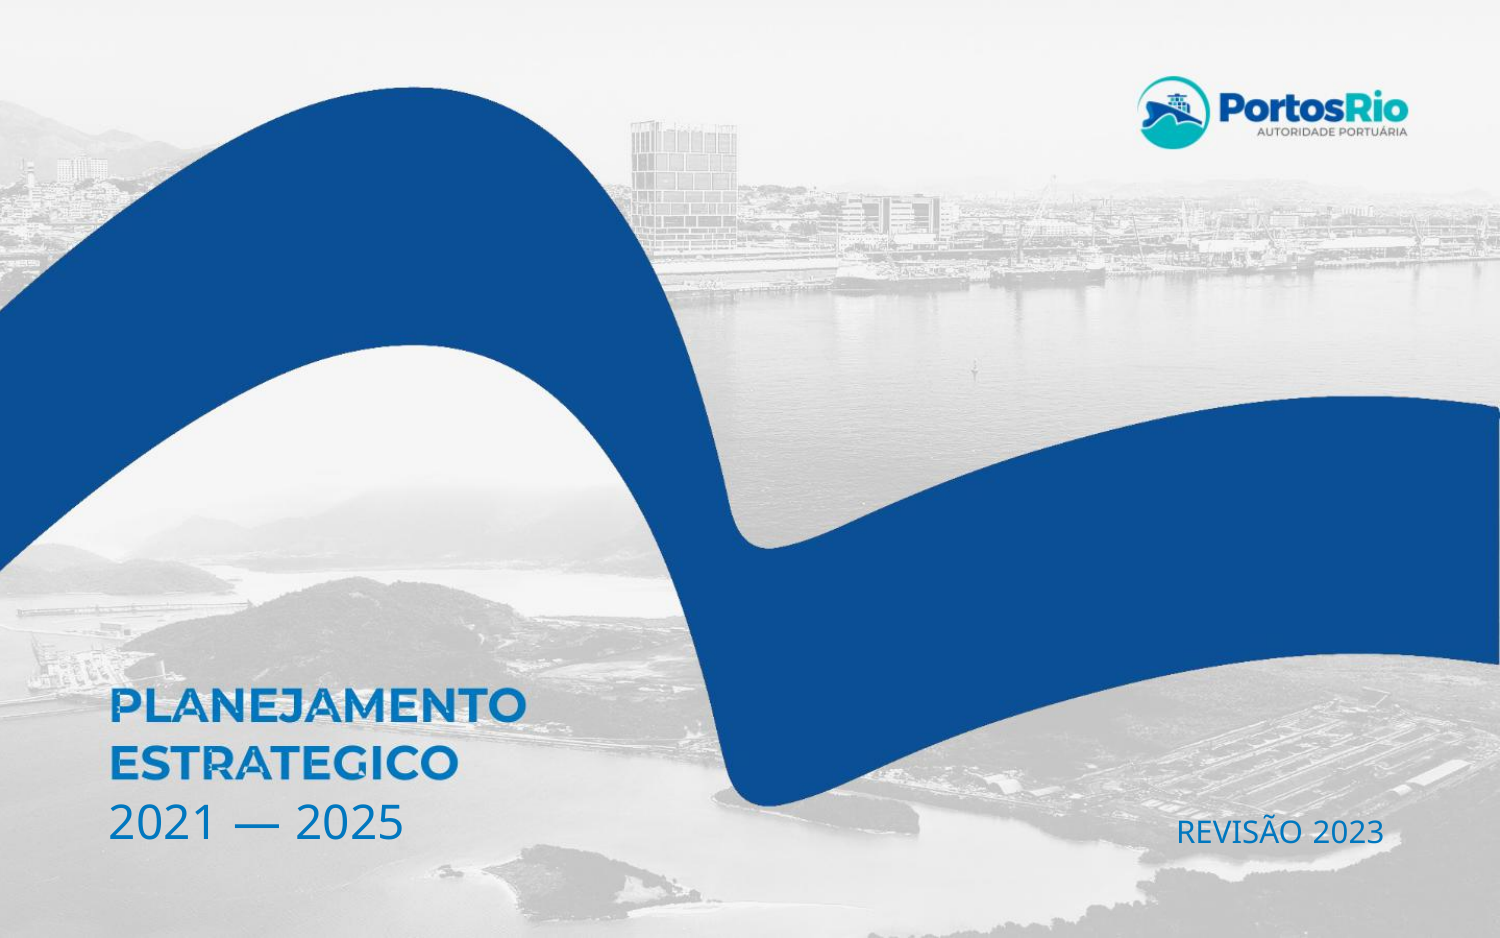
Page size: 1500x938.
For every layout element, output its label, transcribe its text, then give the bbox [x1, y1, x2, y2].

text_box [0, 0, 1500, 938]
text_box 2021 — 2025 [109, 790, 435, 849]
text_box REVISÃO 2023 [1176, 811, 1433, 851]
